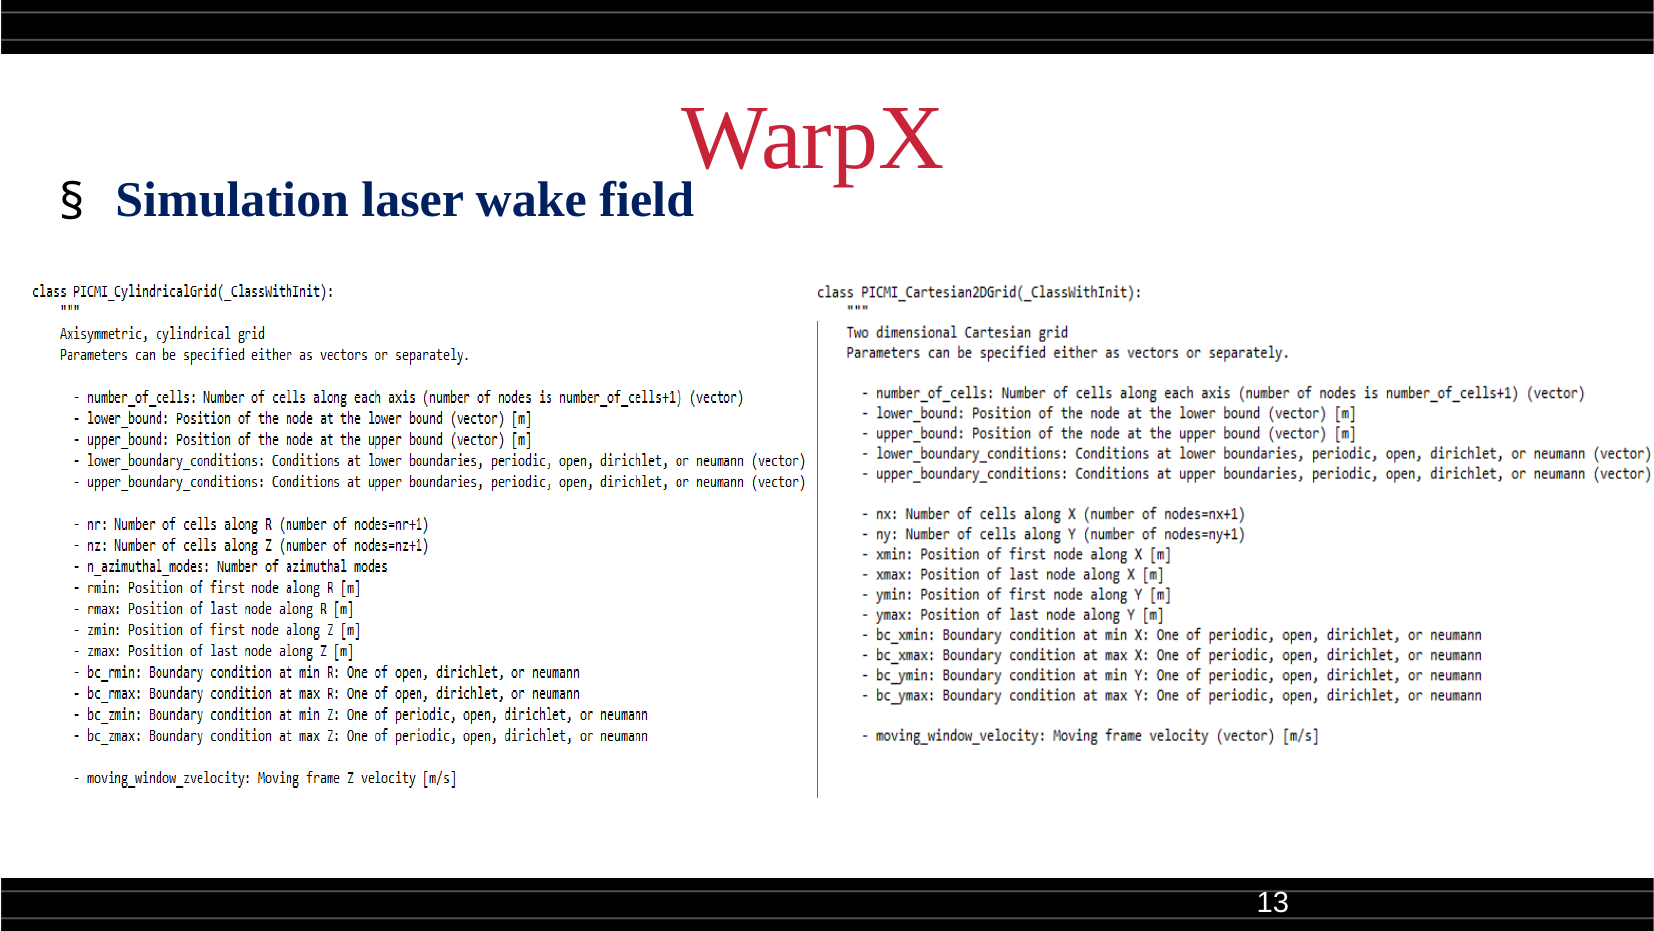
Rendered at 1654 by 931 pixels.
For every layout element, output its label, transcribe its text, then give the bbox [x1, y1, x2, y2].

picture [817, 272, 1654, 753]
title WarpX [69, 76, 1558, 188]
text_box Simulation laser wake field [44, 164, 823, 241]
picture [28, 272, 810, 798]
